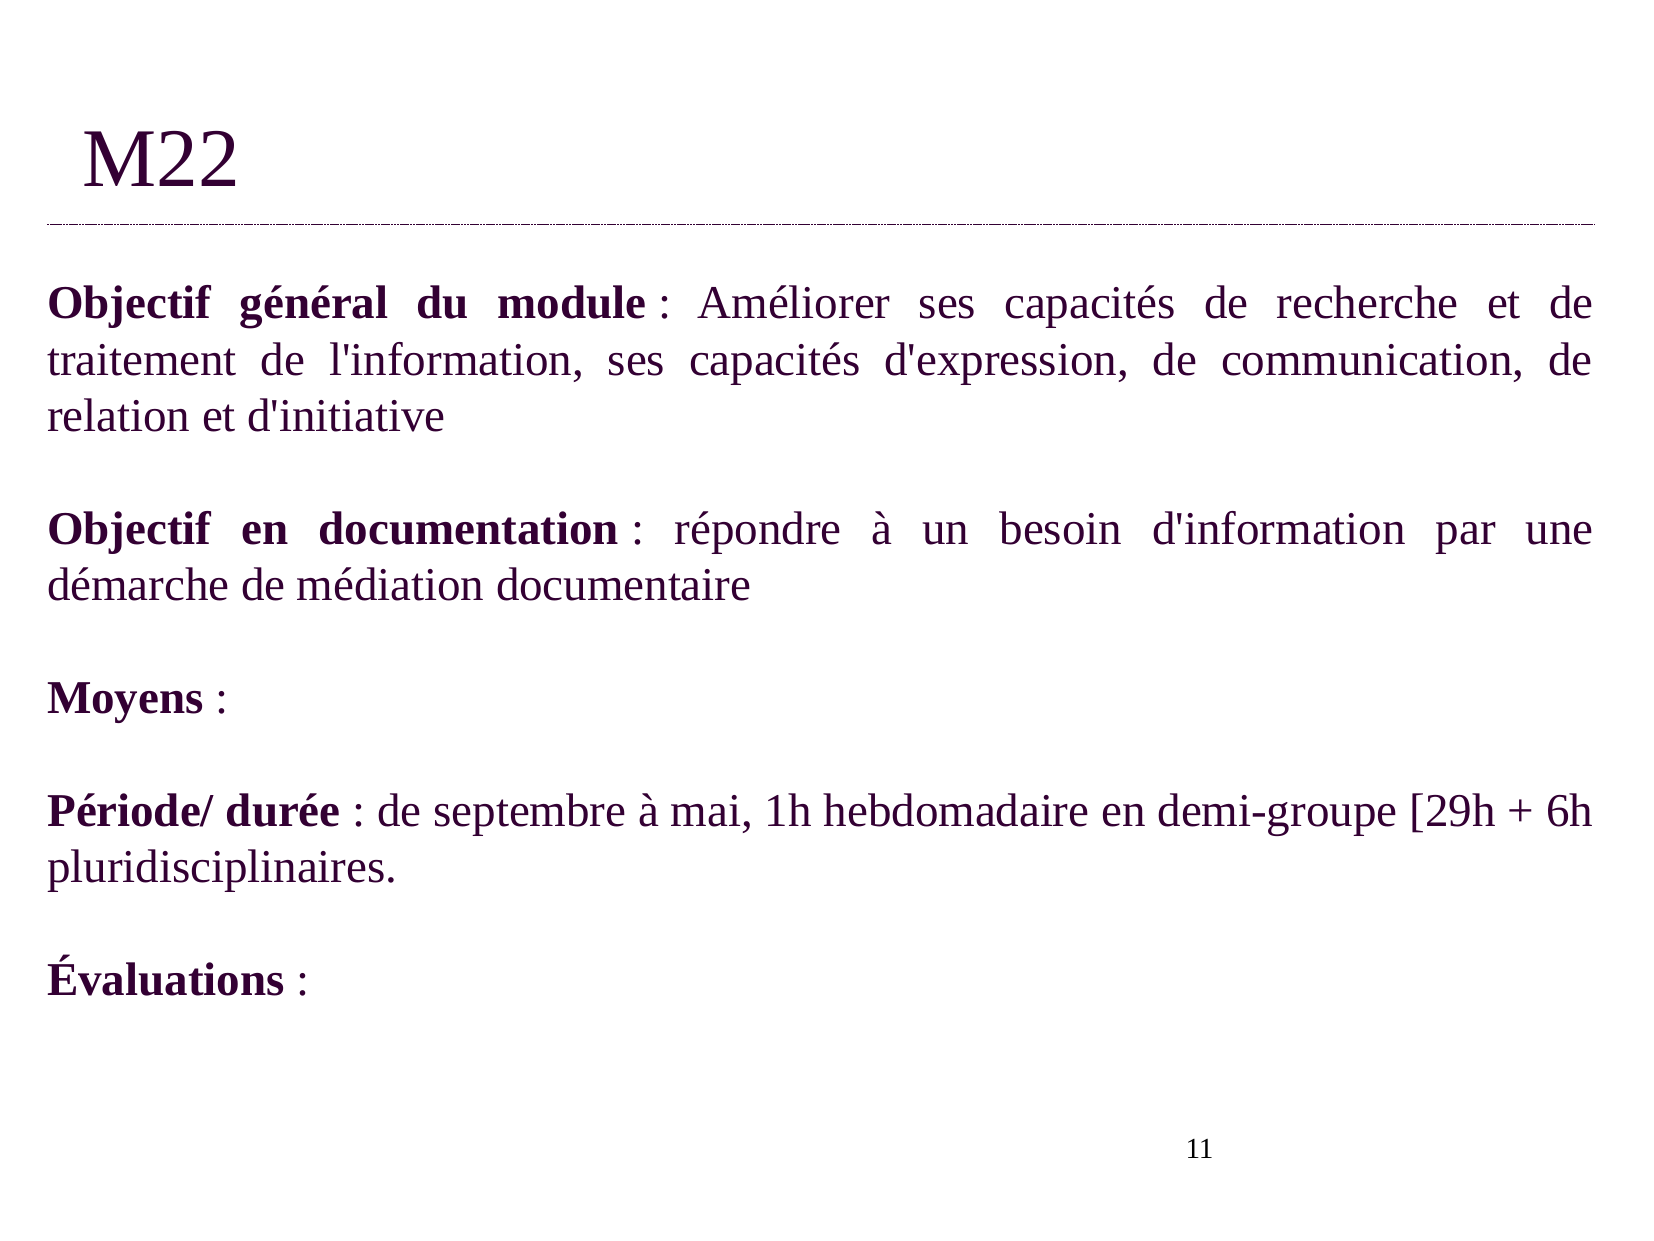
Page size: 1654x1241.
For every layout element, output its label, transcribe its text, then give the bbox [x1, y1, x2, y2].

text_box [1185, 1129, 1571, 1216]
title M22 [82, 49, 1571, 257]
list Objectif général du module : Améliorer ses capacités de recherche et de traitement de l'information, ses capacités d'expression, de communication, de relation et d'initiative Objectif en documentation : répondre à un besoin d'information par une démarche de médiation documentaire Moyens : Période/ durée : de septembre à mai, 1h hebdomadaire en demi-groupe [29h + 6h pluridisciplinaires. Évaluations : [47, 271, 1595, 1120]
